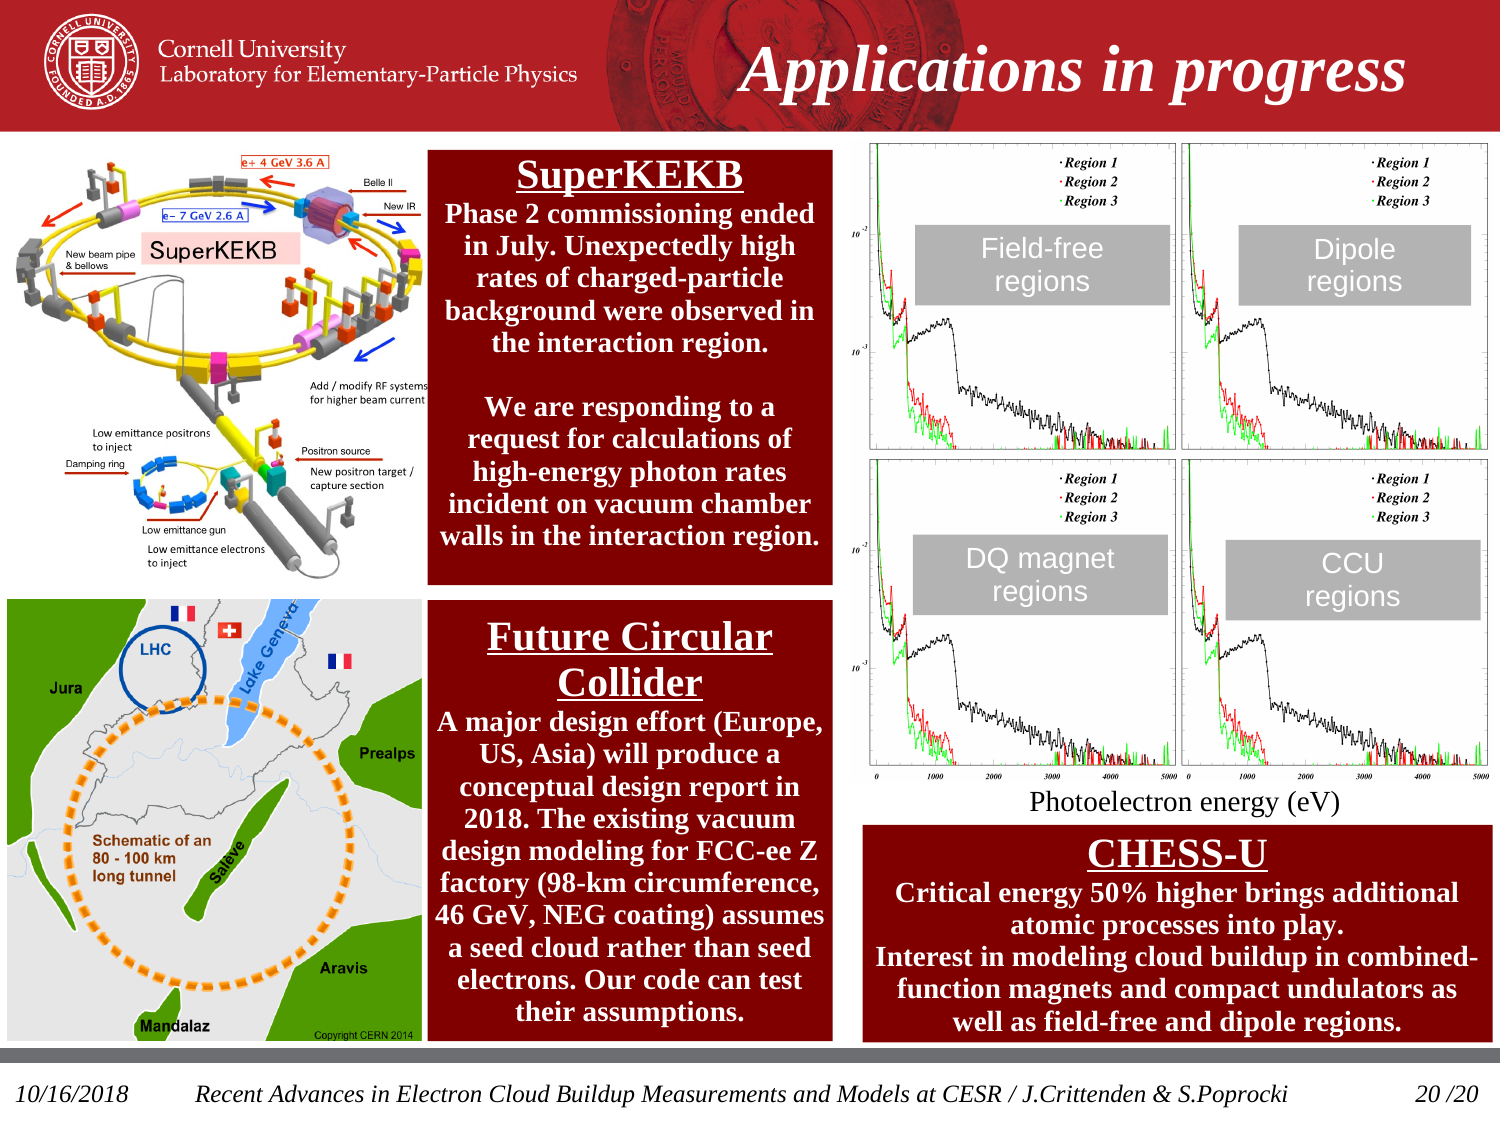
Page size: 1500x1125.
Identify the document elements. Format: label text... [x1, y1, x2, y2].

text_box Dipole regions [1238, 225, 1472, 306]
picture [850, 139, 1493, 783]
picture [0, 0, 646, 132]
text_box Future Circular Collider A major design effort (Europe, US, Asia) will produce a conceptual design report in 2018. The existing vacuum design modeling for FCC-ee Z factory (98-km circumference, 46 GeV, NEG coating) assumes a seed cloud rather than seed electrons. Our code can test their assumptions. [427, 600, 833, 1042]
picture [7, 149, 427, 586]
text_box DQ magnet regions [912, 534, 1168, 616]
picture [7, 599, 422, 1042]
title Applications in progress [646, 0, 1500, 139]
text_box SuperKEKB Phase 2 commissioning ended in July. Unexpectedly high rates of charged-particle background were observed in the interaction region. We are responding to a request for calculations of high-energy photon rates incident on vacuum chamber walls in the interaction region. [427, 149, 833, 586]
text_box Photoelectron energy (eV) [870, 781, 1500, 830]
text_box Field-free regions [915, 224, 1171, 306]
text_box CCU regions [1225, 539, 1481, 621]
text_box CHESS-U Critical energy 50% higher brings additional atomic processes into play. Interest in modeling cloud buildup in combined-function magnets and compact undulators as well as field-free and dipole regions. [862, 824, 1493, 1043]
